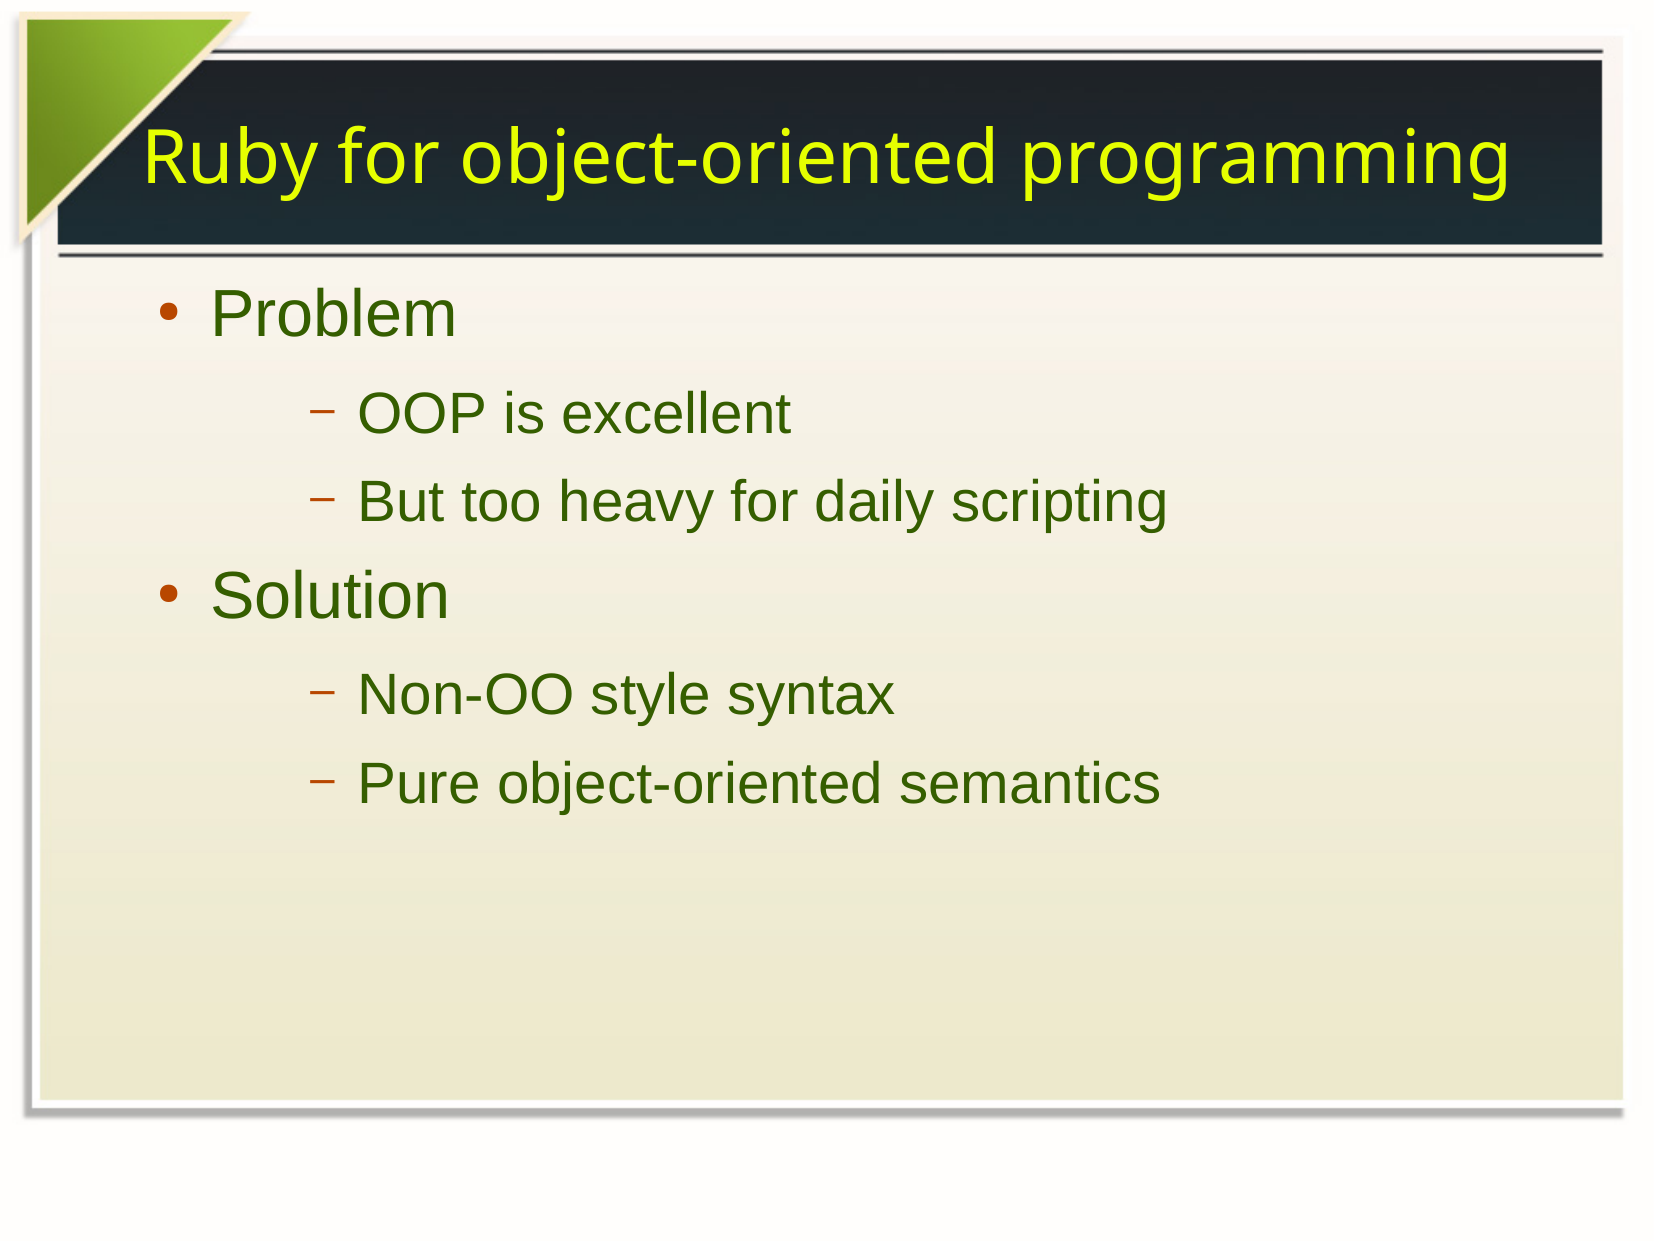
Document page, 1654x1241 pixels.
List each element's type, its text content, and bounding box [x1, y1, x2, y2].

list Problem OOP is excellent But too heavy for daily scripting Solution Non-OO style syntax Pure object-oriented semantics [121, 276, 1534, 1087]
title Ruby for object-oriented programming [121, 73, 1534, 237]
picture [0, 0, 1654, 1241]
